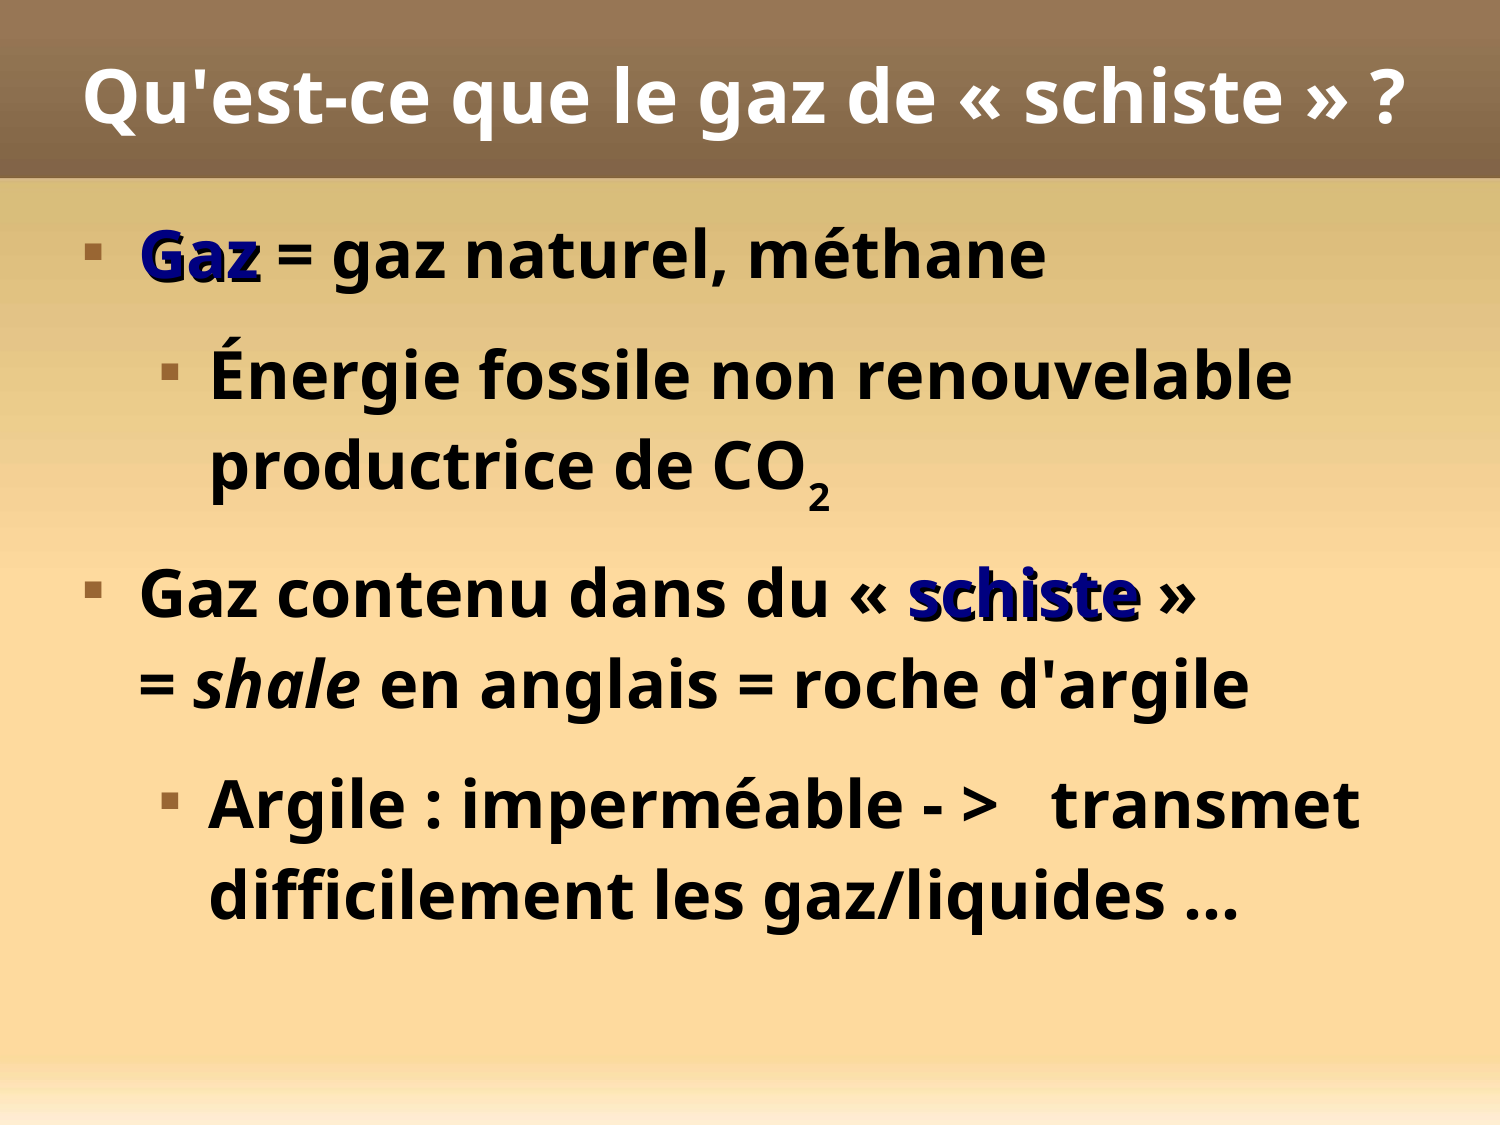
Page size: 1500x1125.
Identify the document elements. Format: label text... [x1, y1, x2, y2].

list Gaz = gaz naturel, méthane Énergie fossile non renouvelable productrice de CO2 Gaz contenu dans du « schiste » = shale en anglais = roche d'argile Argile : imperméable - > transmet difficilement les gaz/liquides ... [67, 207, 1418, 1099]
picture [0, 0, 1500, 1125]
title Qu'est-ce que le gaz de « schiste » ? [69, 0, 1420, 188]
